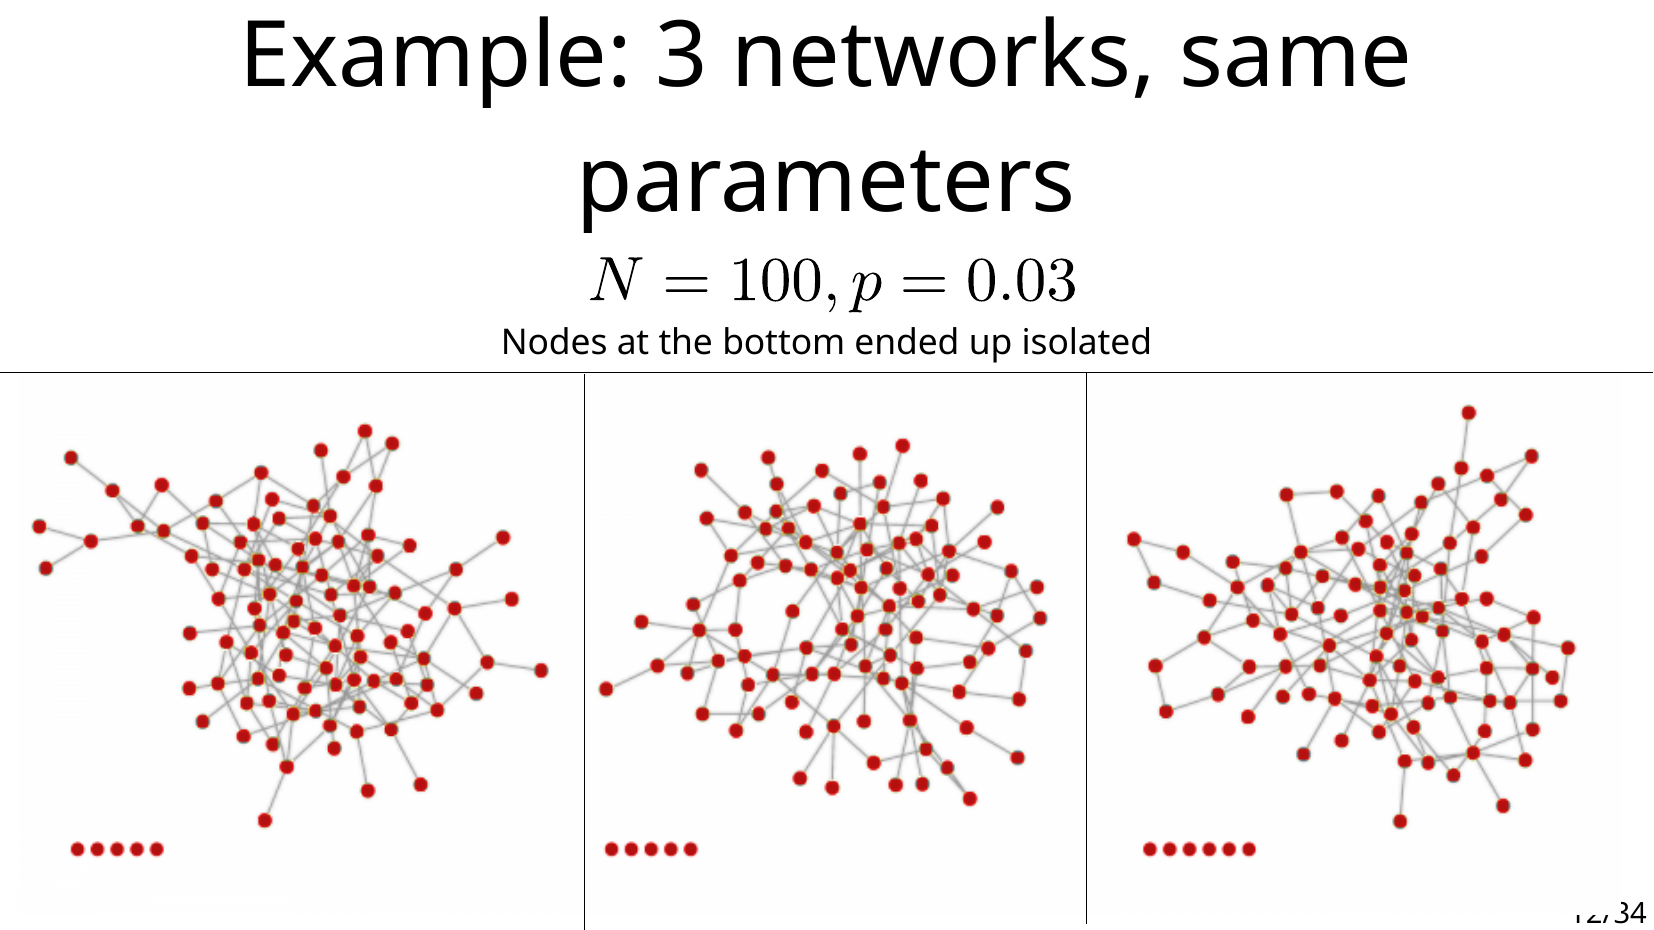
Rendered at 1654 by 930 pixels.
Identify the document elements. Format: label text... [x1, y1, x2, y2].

picture [585, 375, 1086, 916]
picture [585, 255, 1081, 315]
list Nodes at the bottom ended up isolated [82, 317, 1571, 366]
title Example: 3 networks, same parameters [82, 1, 1571, 225]
picture [18, 375, 584, 916]
picture [1087, 375, 1621, 916]
